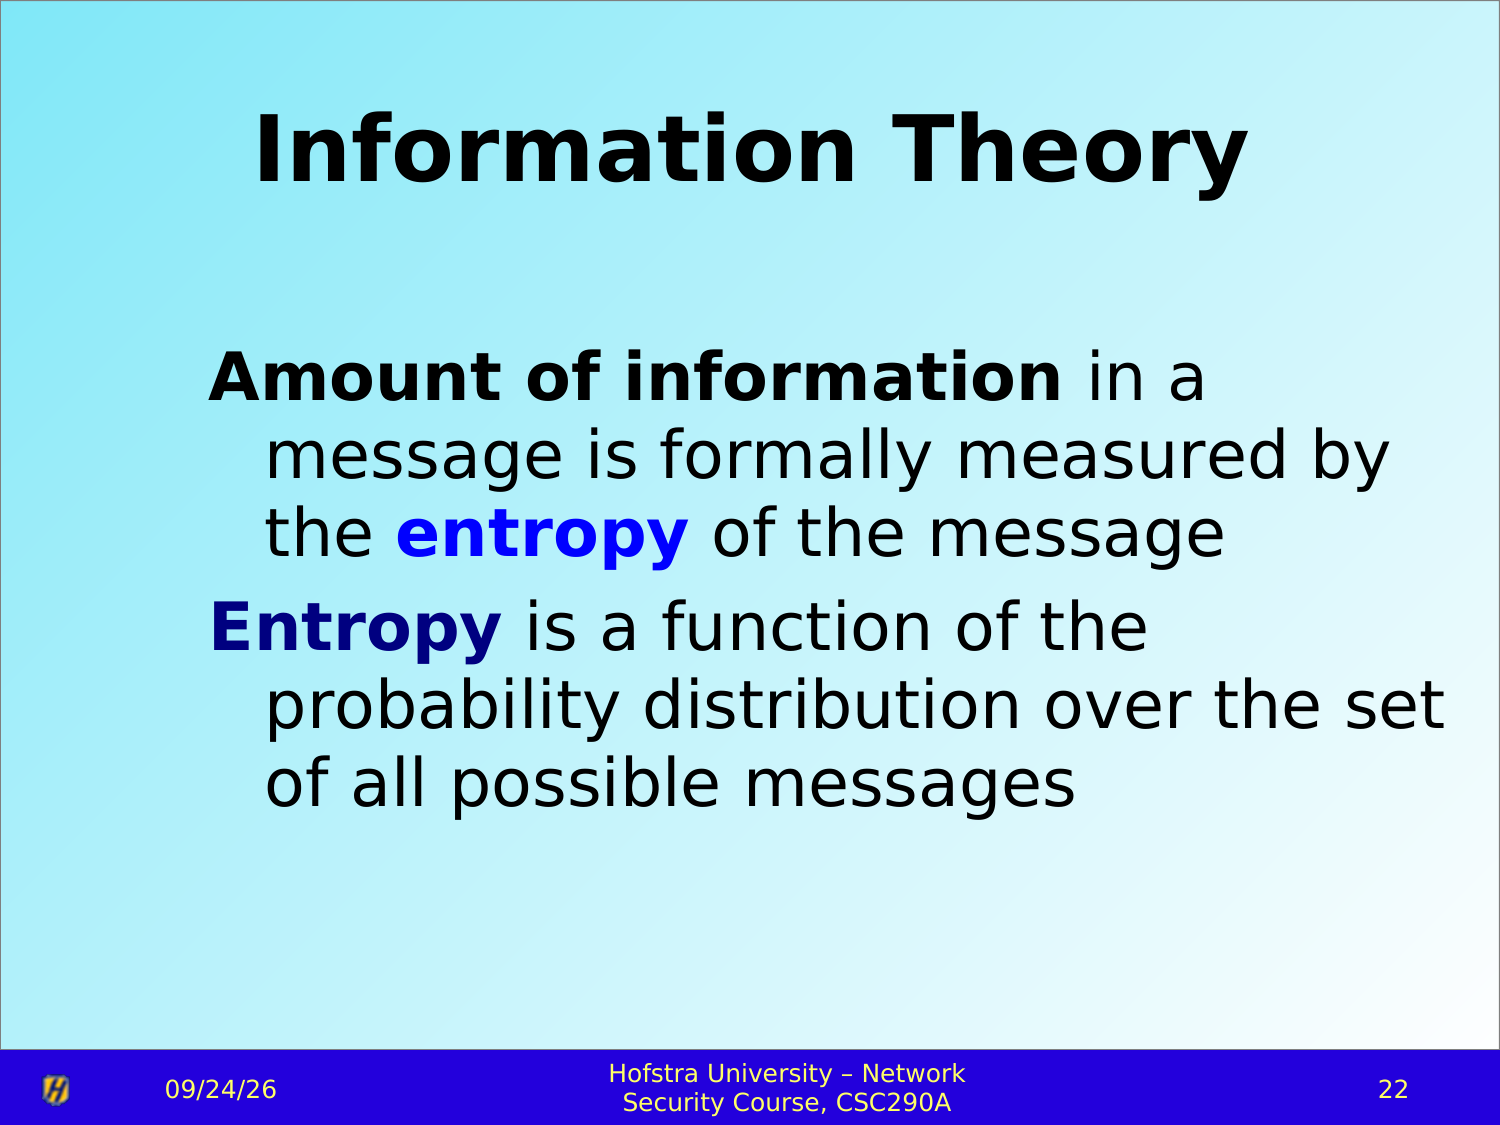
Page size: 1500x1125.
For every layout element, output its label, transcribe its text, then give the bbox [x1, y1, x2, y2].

picture [37, 1072, 76, 1110]
list Amount of information in a message is formally measured by the entropy of the message Entropy is a function of the probability distribution over the set of all possible messages [193, 331, 1469, 1007]
title Information Theory [112, 88, 1391, 212]
